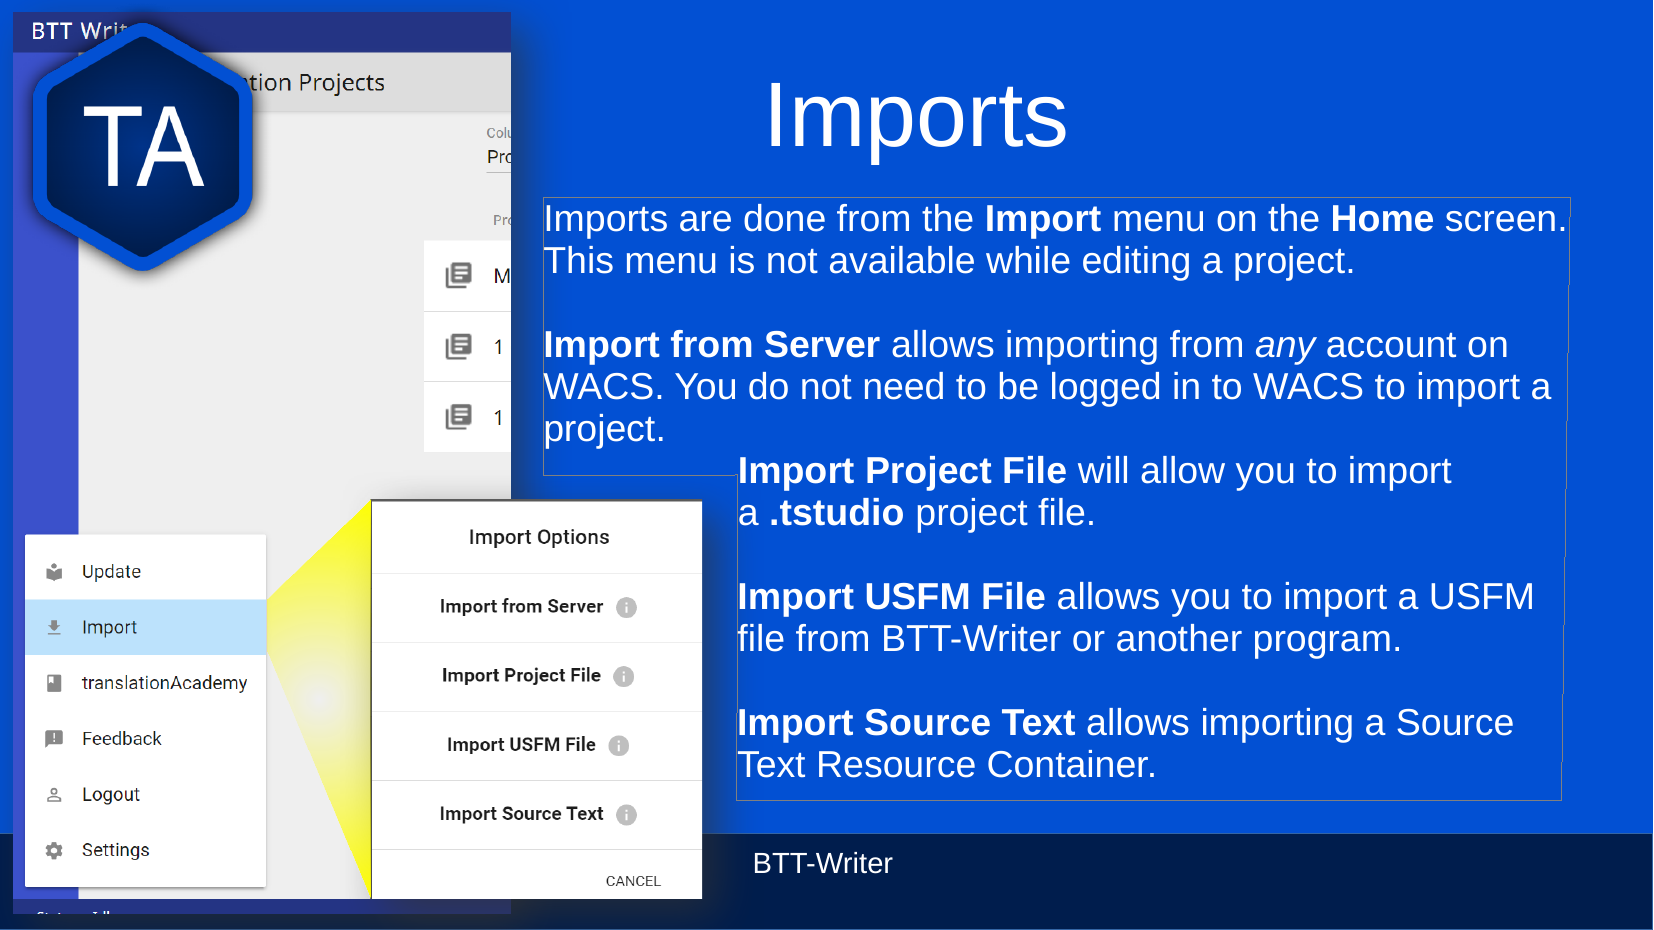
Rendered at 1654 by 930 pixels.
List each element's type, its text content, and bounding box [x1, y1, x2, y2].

title Imports [557, 37, 1571, 193]
text_box [267, 499, 371, 899]
picture [5, 9, 703, 914]
text_box Imports are done from the Import menu on the Home screen. This menu is not available while editing a project. Import from Server allows importing from any account on WACS. You do not need to be logged in to WACS to import a project. Import Project File will allow you to import a .tstudio project file. Import USFM File allows you to import a USFM file from BTT-Writer or another program. Import Source Text allows importing a Source Text Resource Container. [543, 197, 1571, 801]
